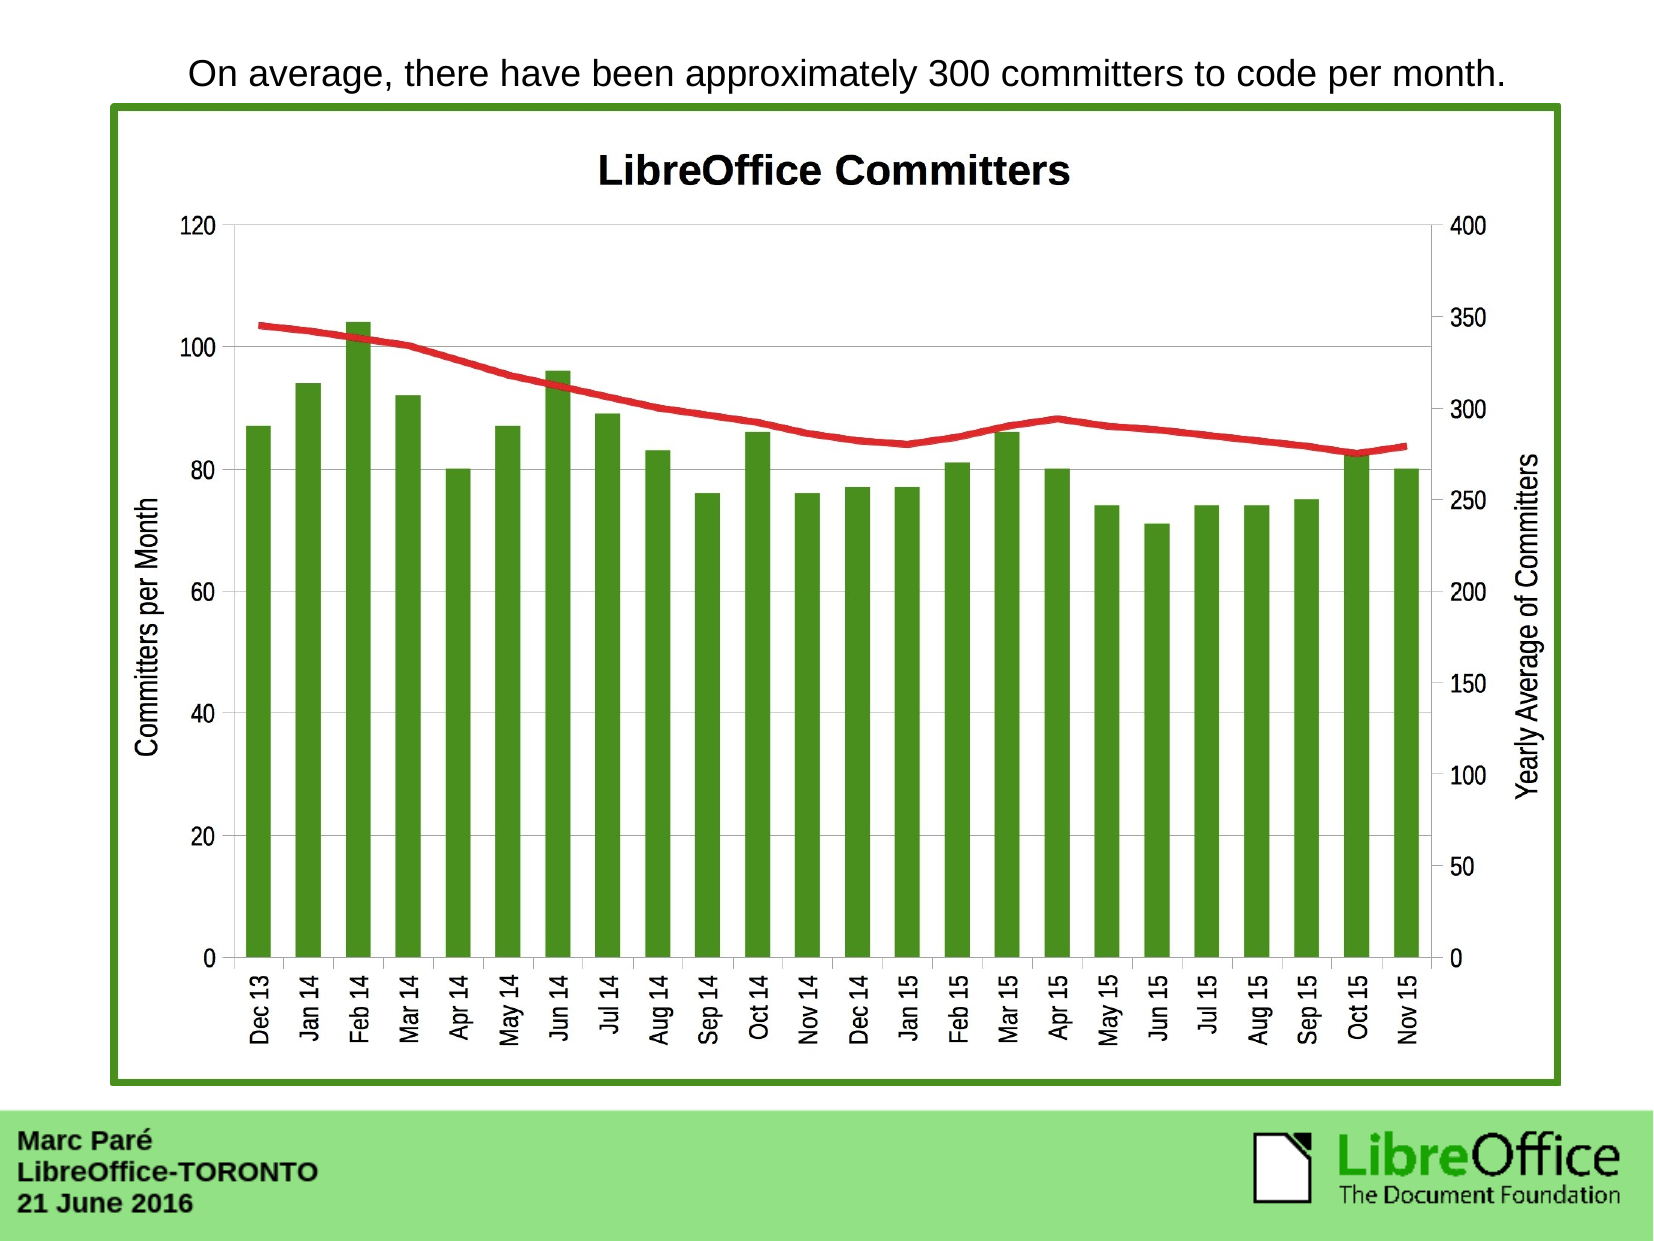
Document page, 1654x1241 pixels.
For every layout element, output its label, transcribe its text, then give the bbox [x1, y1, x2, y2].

text_box On average, there have been approximately 300 committers to code per month. [75, 45, 1621, 102]
picture [0, 0, 1654, 1241]
